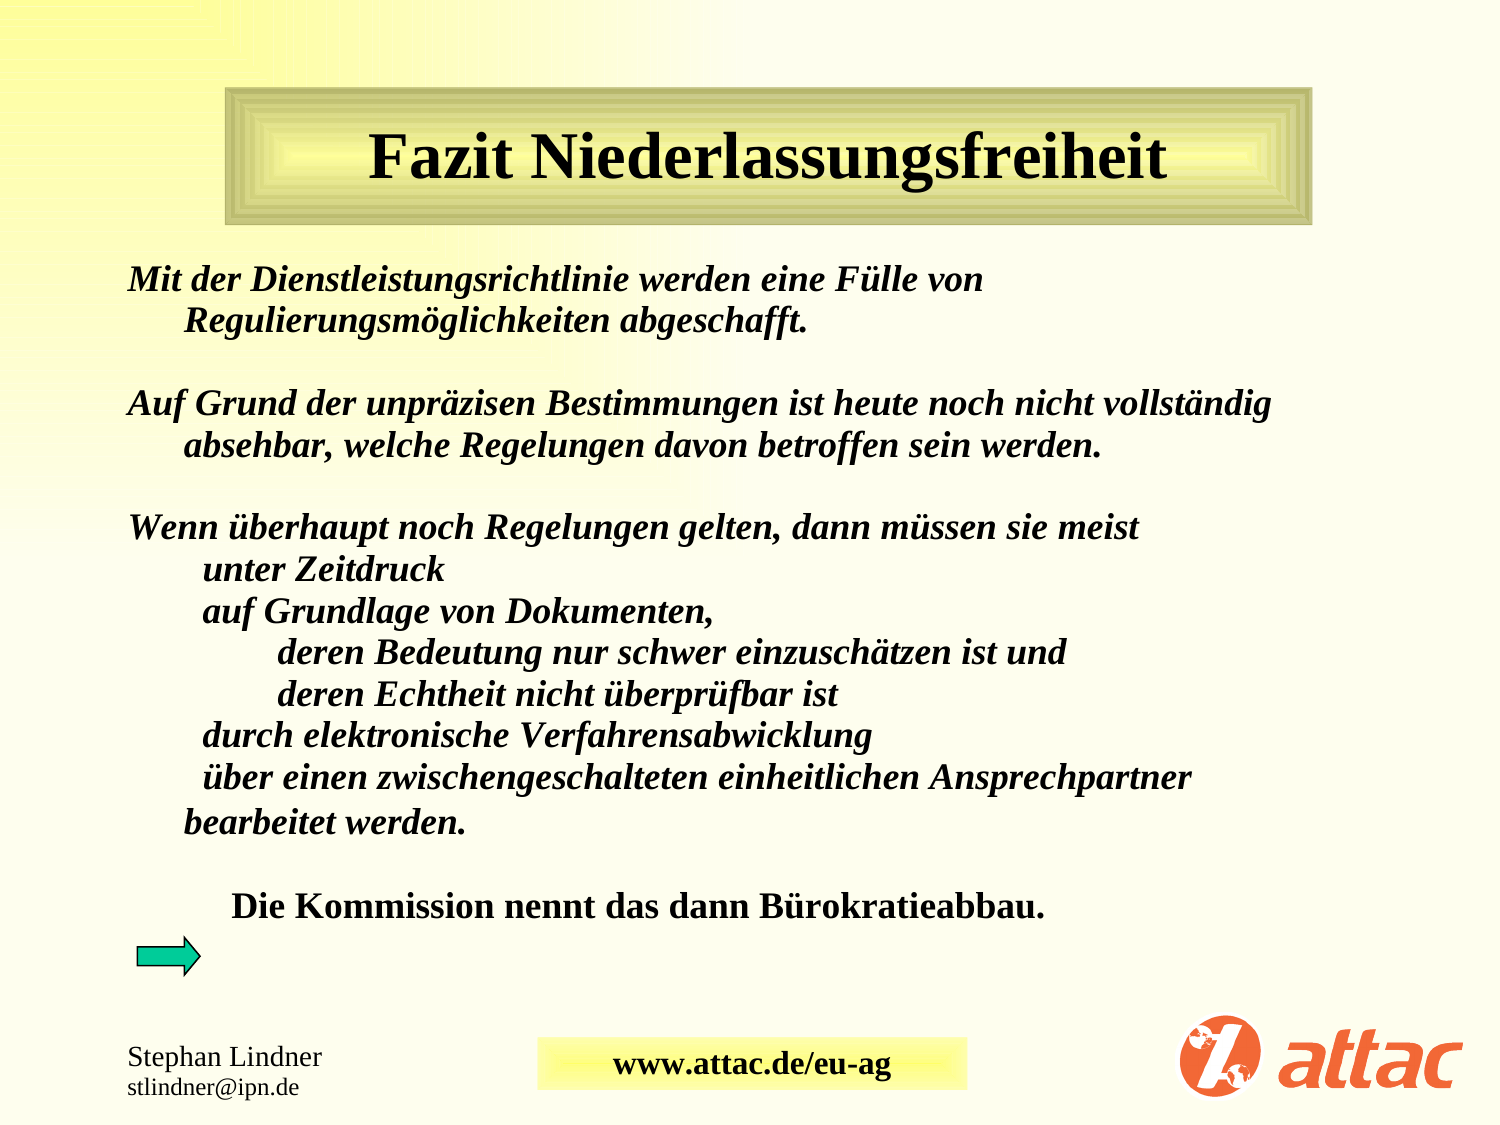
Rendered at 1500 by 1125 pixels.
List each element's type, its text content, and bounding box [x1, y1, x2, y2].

picture [1175, 1012, 1463, 1101]
title Fazit Niederlassungsfreiheit [224, 87, 1313, 226]
text_box www.attac.de/eu-ag [537, 1037, 968, 1090]
text_box Stephan Lindner stlindner@ipn.de [112, 1032, 338, 1109]
list Mit der Dienstleistungsrichtlinie werden eine Fülle von Regulierungsmöglichkeiten abgeschafft. Auf Grund der unpräzisen Bestimmungen ist heute noch nicht vollständig absehbar, welche Regelungen davon betroffen sein werden. Wenn überhaupt noch Regelungen gelten, dann müssen sie meist unter Zeitdruck auf Grundlage von Dokumenten, deren Bedeutung nur schwer einzuschätzen ist und deren Echtheit nicht überprüfbar ist durch elektronische Verfahrensabwicklung über einen zwischengeschalteten einheitlichen Ansprechpartner bearbeitet werden. Die Kommission nennt das dann Bürokratieabbau. [112, 249, 1388, 1001]
